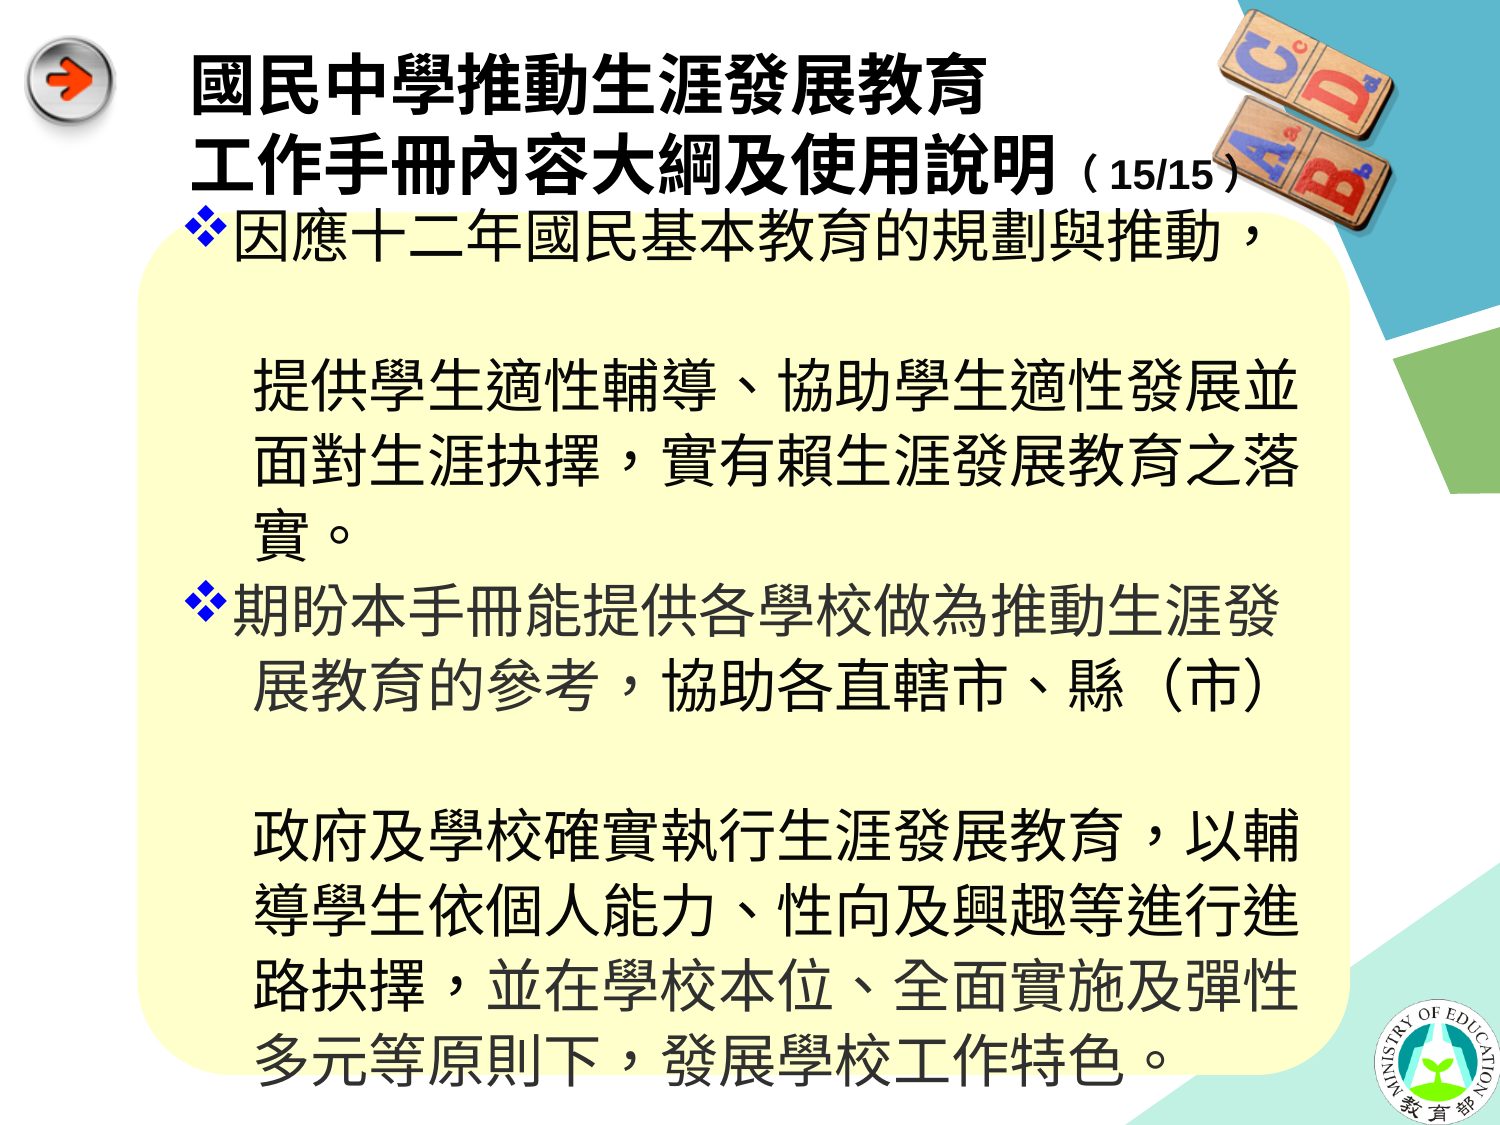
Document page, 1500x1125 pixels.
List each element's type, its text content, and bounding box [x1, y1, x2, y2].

picture [24, 35, 118, 150]
picture [1374, 999, 1500, 1125]
picture [1212, 8, 1399, 238]
title 國民中學推動生涯發展教育 工作手冊內容大綱及使用說明（15/15） [174, 32, 1350, 213]
text_box 因應十二年國民基本教育的規劃與推動， 提供學生適性輔導、協助學生適性發展並 面對生涯抉擇，實有賴生涯發展教育之落 實。 期盼本手冊能提供各學校做為推動生涯發 展教育的參考，協助各直轄市、縣（市） 政府及學校確實執行生涯發展教育，以輔 導學生依個人能力、性向及興趣等進行進 路抉擇，並在學校本位、全面實施及彈性 多元等原則下，發展學校工作特色。 [137, 213, 1351, 1075]
